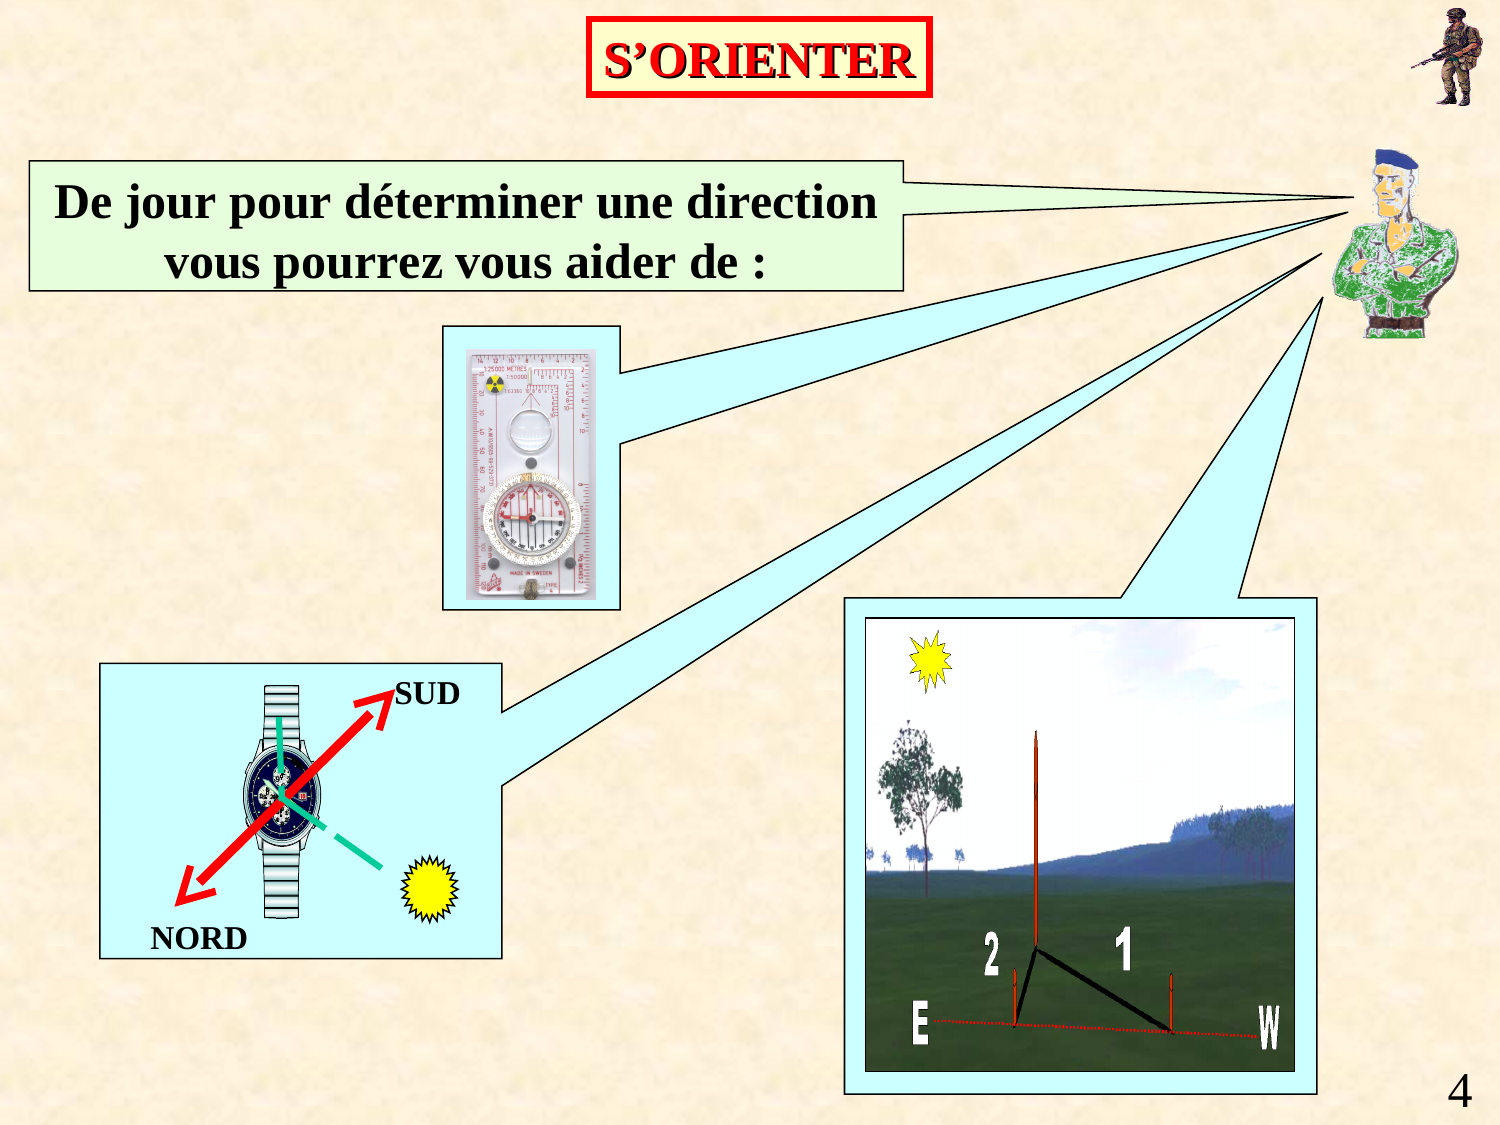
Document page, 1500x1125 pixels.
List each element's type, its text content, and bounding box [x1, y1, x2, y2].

text_box 9 [275, 774, 281, 785]
text_box De jour pour déterminer une direction vous pourrez vous aider de : [29, 160, 1355, 291]
text_box [99, 253, 1323, 959]
text_box 2 [281, 767, 287, 778]
text_box [844, 296, 1323, 1095]
text_box 6 [263, 799, 268, 808]
text_box 0 [265, 789, 270, 798]
text_box [442, 212, 1349, 610]
text_box NORD [135, 908, 264, 965]
text_box 0 [284, 752, 288, 763]
text_box S’ORIENTER [589, 18, 930, 95]
chart [866, 619, 1294, 1071]
picture [0, 0, 1500, 1125]
text_box SUD [379, 663, 476, 719]
text_box R [296, 761, 307, 774]
text_box 3 [286, 775, 292, 786]
